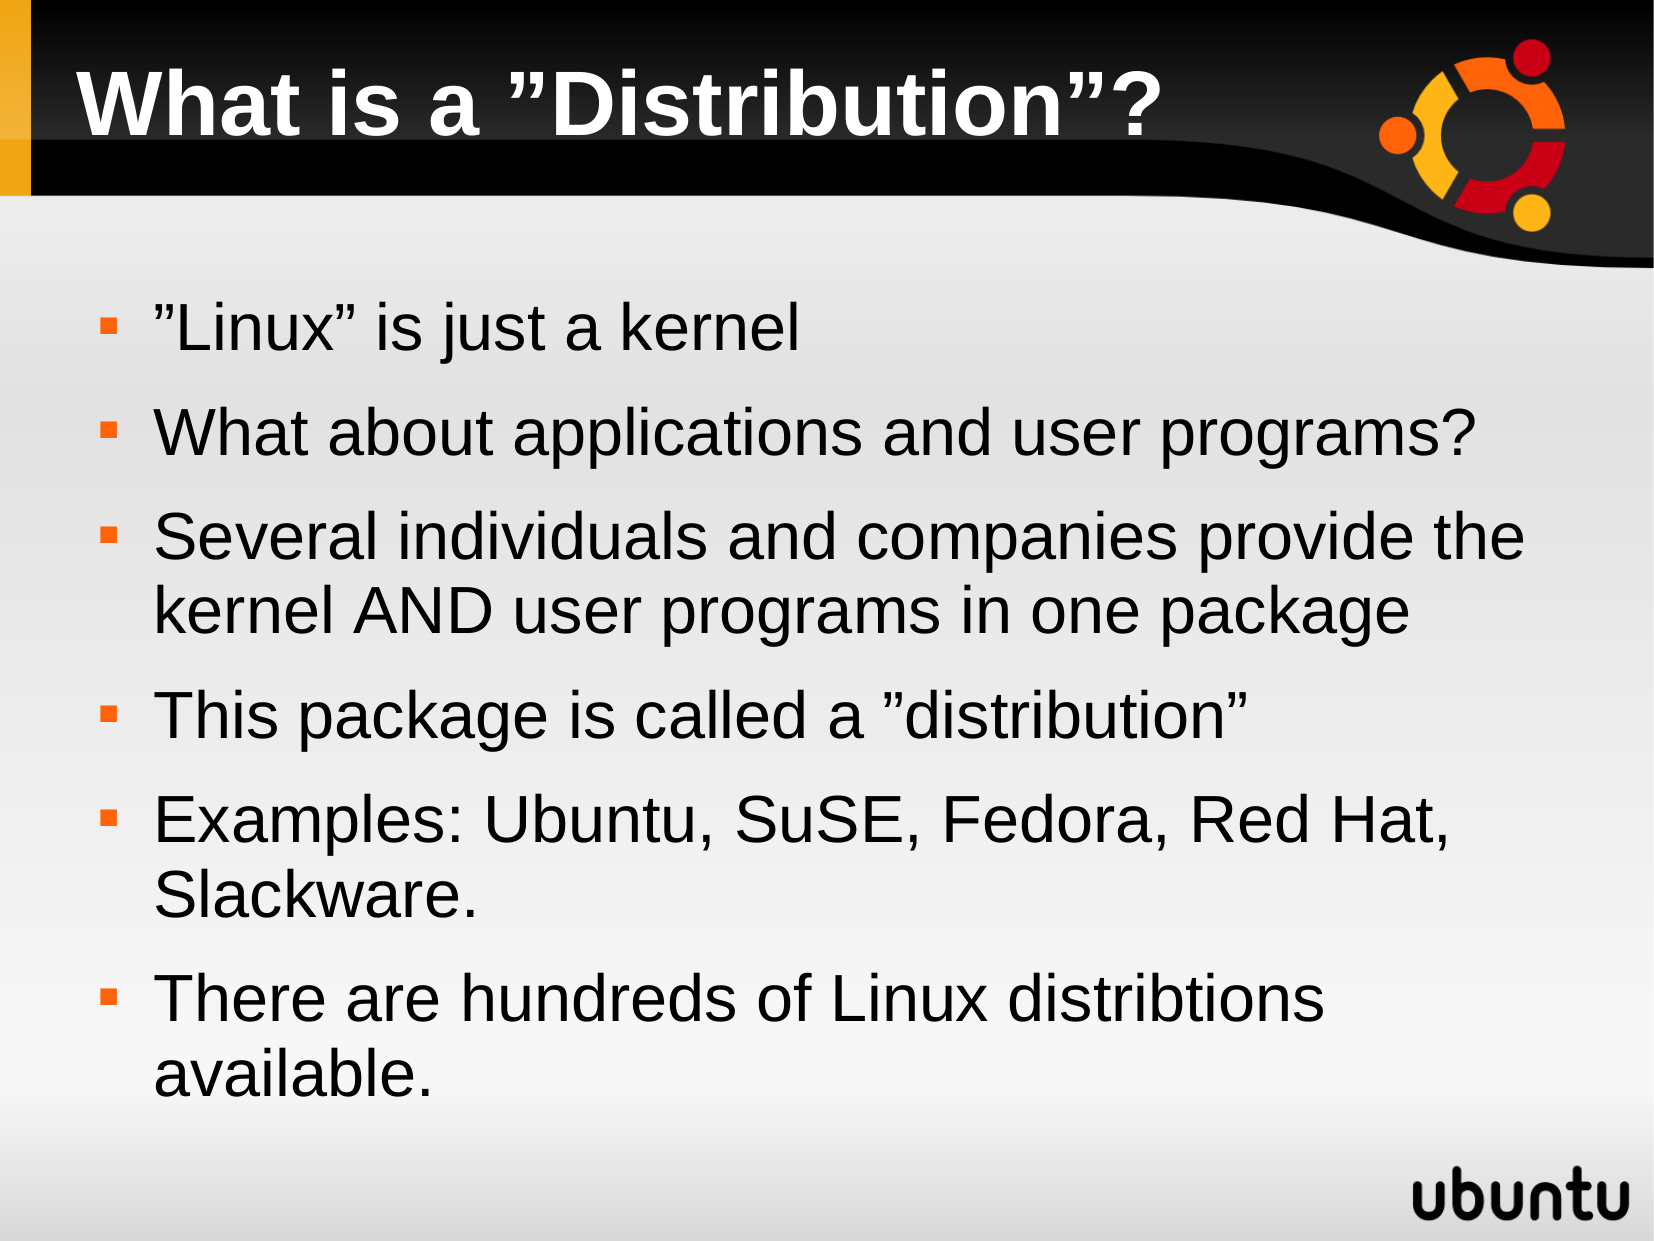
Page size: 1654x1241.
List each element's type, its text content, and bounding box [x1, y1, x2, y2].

title What is a ”Distribution”? [76, 7, 1565, 200]
picture [0, 0, 1654, 1241]
list ”Linux” is just a kernel What about applications and user programs? Several individuals and companies provide the kernel AND user programs in one package This package is called a ”distribution” Examples: Ubuntu, SuSE, Fedora, Red Hat, Slackware. There are hundreds of Linux distribtions available. [82, 290, 1571, 1111]
